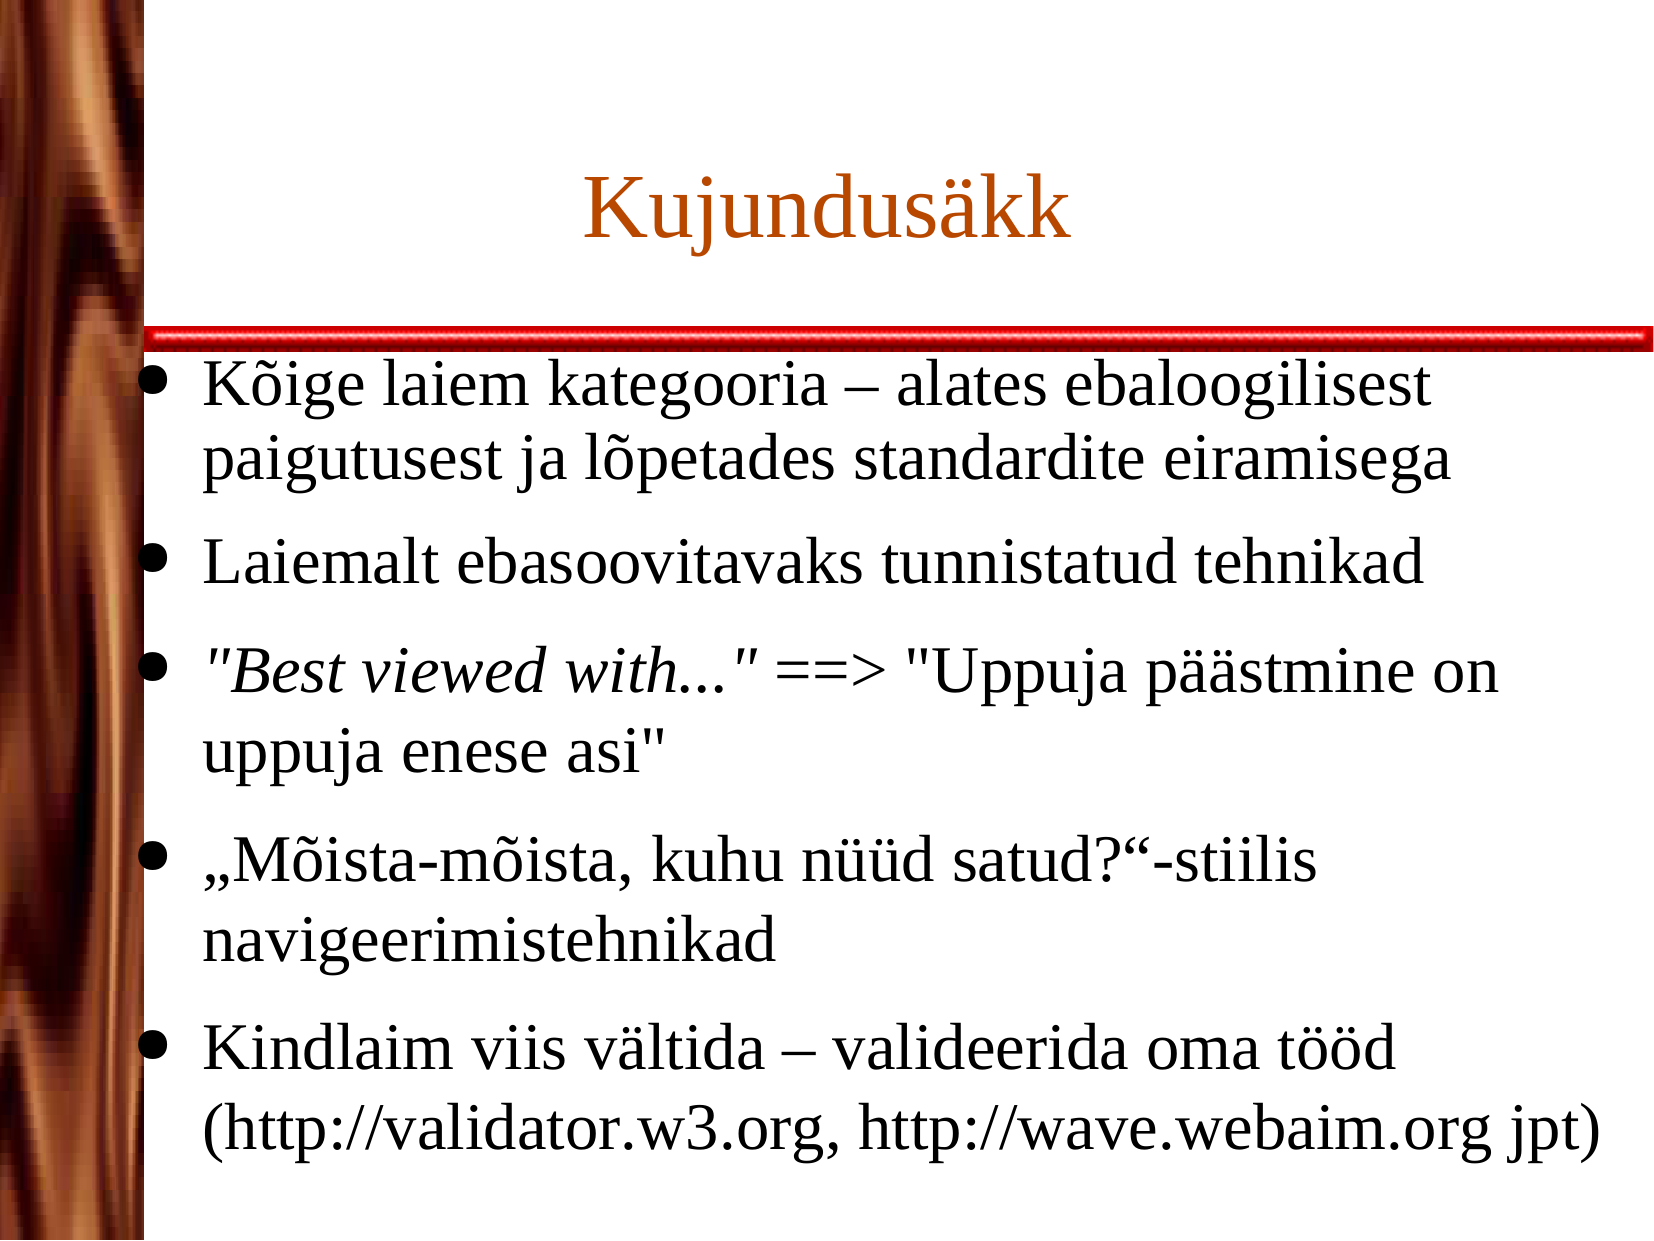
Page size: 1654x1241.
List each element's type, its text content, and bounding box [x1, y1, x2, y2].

picture [0, 0, 1654, 1240]
title Kujundusäkk [121, 102, 1533, 310]
list Kõige laiem kategooria – alates ebaloogilisest paigutusest ja lõpetades standardite eiramisega Laiemalt ebasoovitavaks tunnistatud tehnikad "Best viewed with..." ==> "Uppuja päästmine on uppuja enese asi" „Mõista-mõista, kuhu nüüd satud?“-stiilis navigeerimistehnikad Kindlaim viis vältida – valideerida oma tööd (http://validator.w3.org, http://wave.webaim.org jpt) [121, 344, 1610, 1164]
